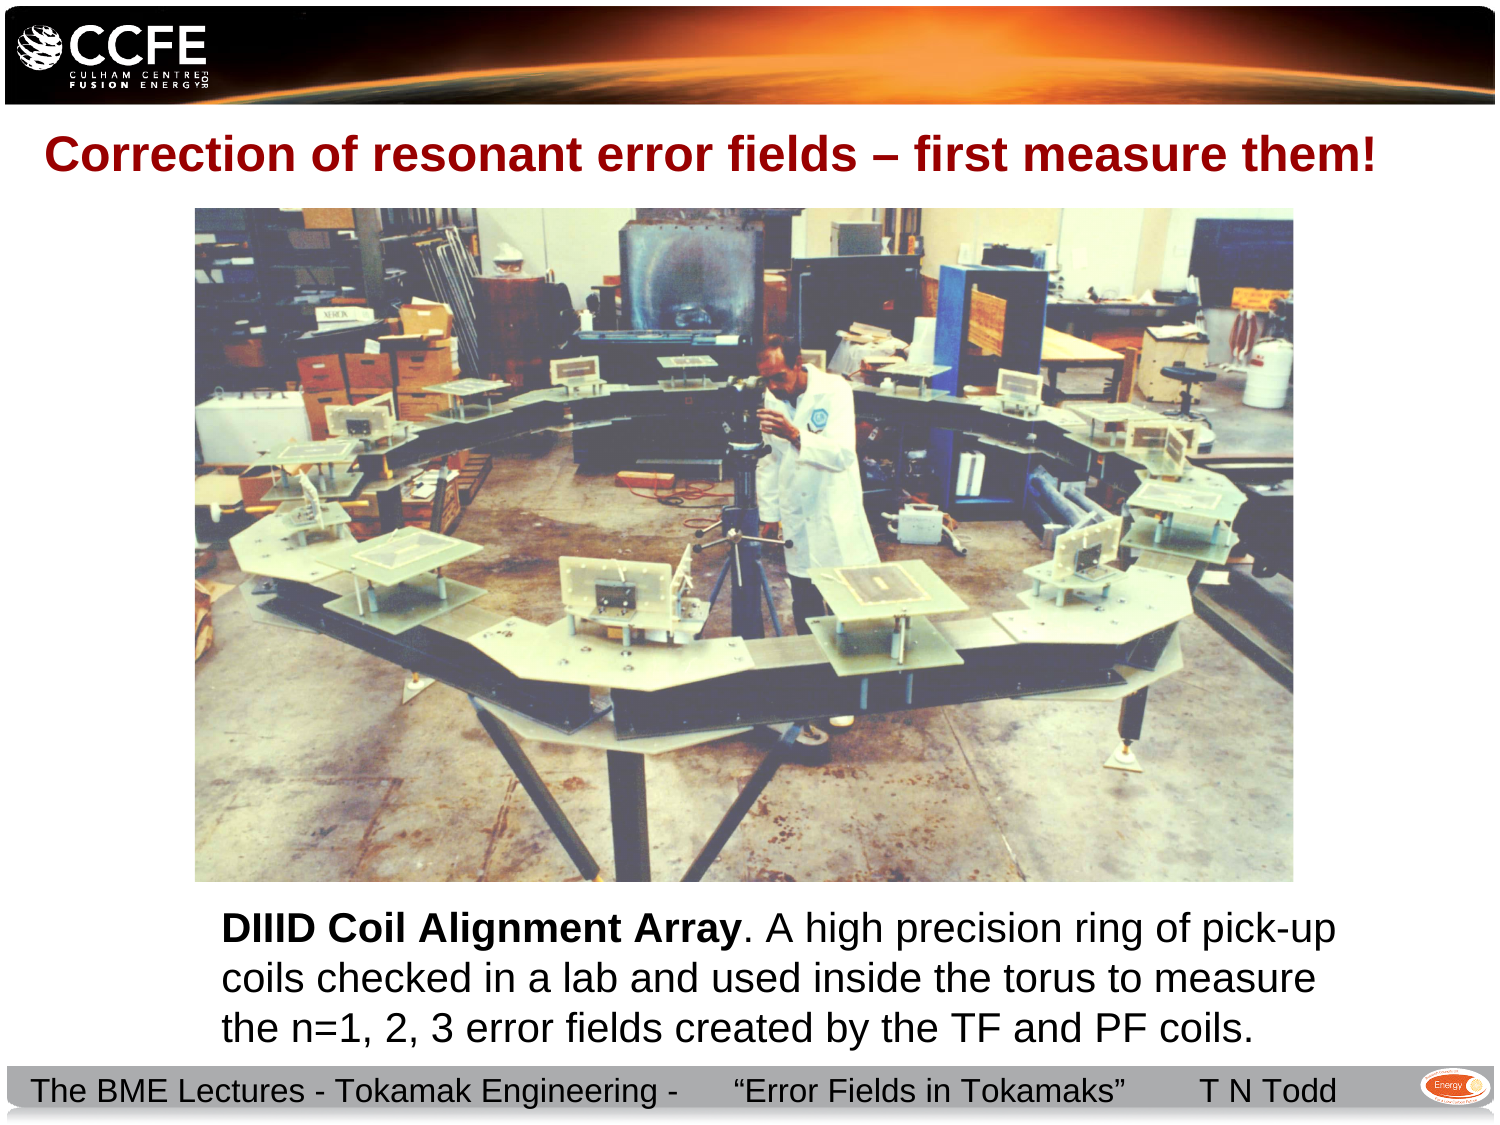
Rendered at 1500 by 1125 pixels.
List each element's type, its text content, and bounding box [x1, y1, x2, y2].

picture [194, 208, 1294, 882]
picture [5, 6, 1495, 105]
text_box Correction of resonant error fields – first measure them! [29, 113, 1471, 189]
picture [1421, 1067, 1490, 1106]
text_box DIIID Coil Alignment Array. A high precision ring of pick-up coils checked in a lab and used inside the torus to measure the n=1, 2, 3 error fields created by the TF and PF coils. [206, 893, 1365, 1059]
